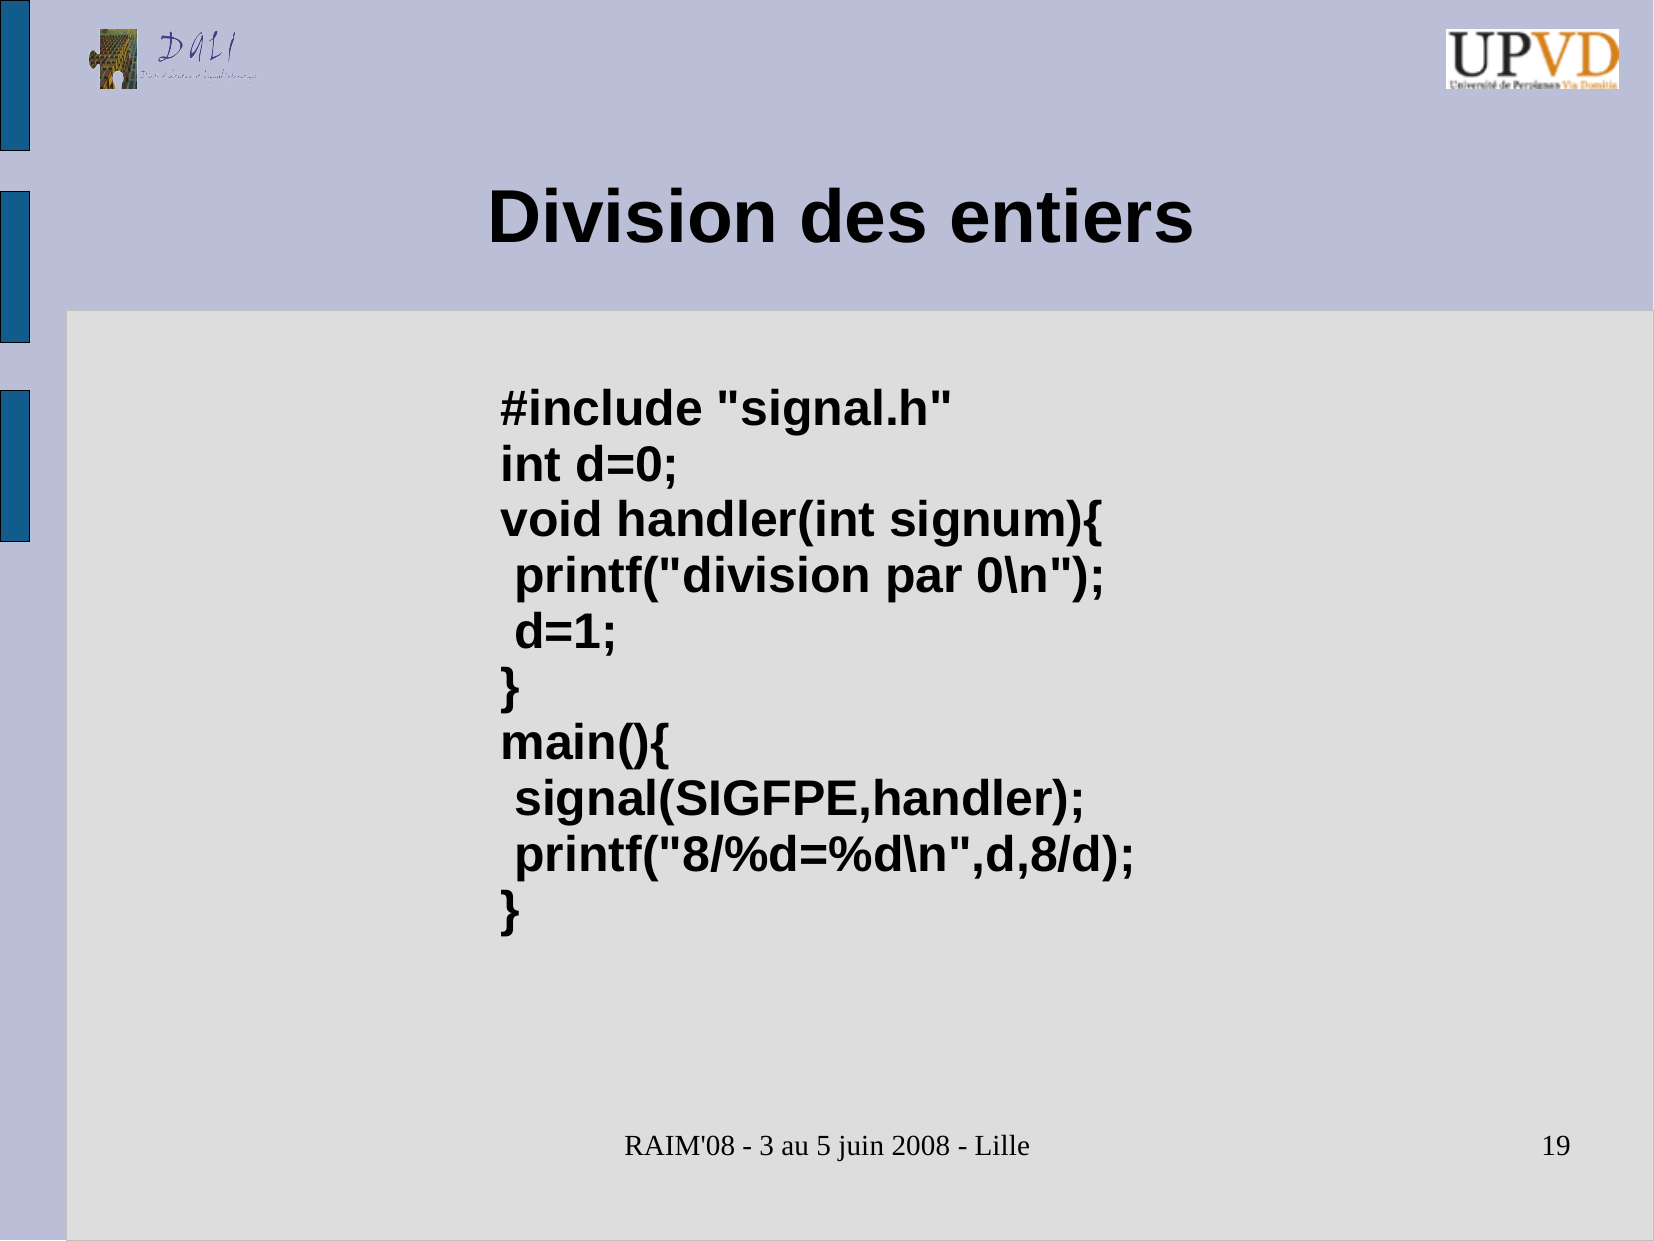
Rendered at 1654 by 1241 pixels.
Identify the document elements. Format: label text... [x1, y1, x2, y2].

text_box Division des entiers [472, 166, 1211, 266]
picture [88, 29, 261, 89]
picture [1446, 29, 1619, 89]
text_box #include "signal.h" int d=0; void handler(int signum){ printf("division par 0\n"); d=1; } main(){ signal(SIGFPE,handler); printf("8/%d=%d\n",d,8/d); } [485, 372, 1150, 958]
